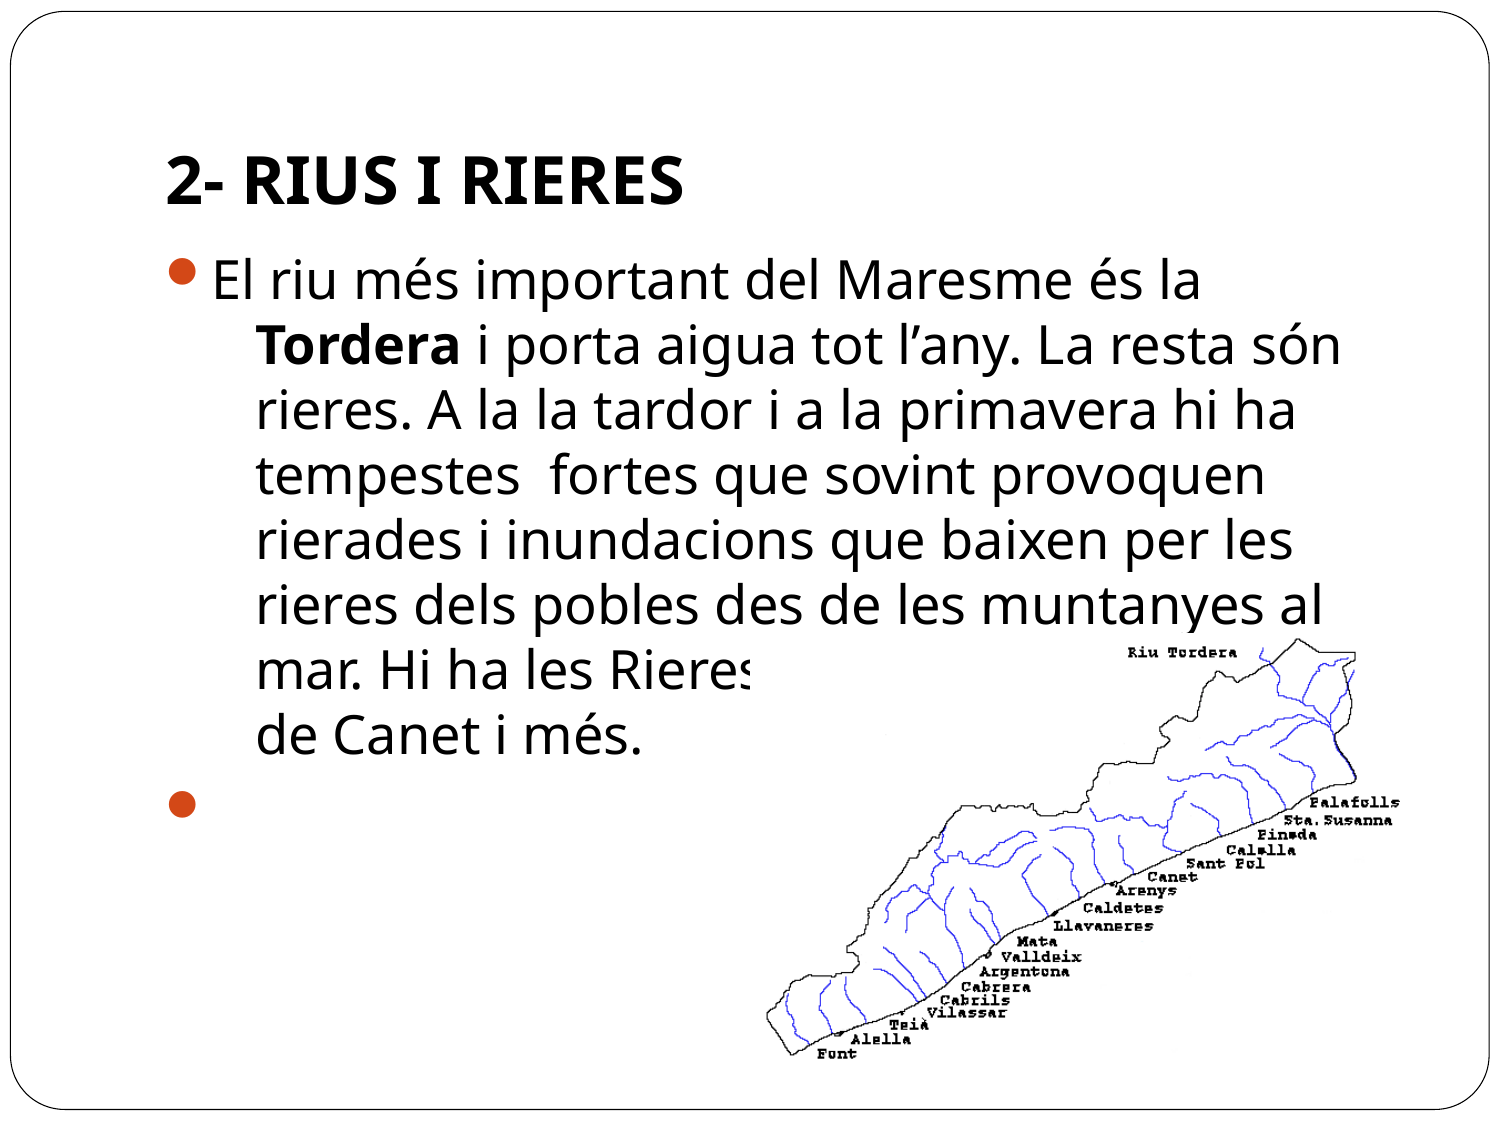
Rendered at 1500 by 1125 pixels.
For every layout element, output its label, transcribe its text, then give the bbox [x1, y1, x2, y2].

list El riu més important del Maresme és la Tordera i porta aigua tot l’any. La resta són rieres. A la la tardor i a la primavera hi ha tempestes fortes que sovint provoquen rierades i inundacions que baixen per les rieres dels pobles des de les muntanyes al mar. Hi ha les Rieres d’Arenys, d’Argentona, de Canet i més. [150, 237, 1426, 988]
title 2- RIUS I RIERES [150, 45, 1426, 233]
picture [750, 633, 1400, 1061]
